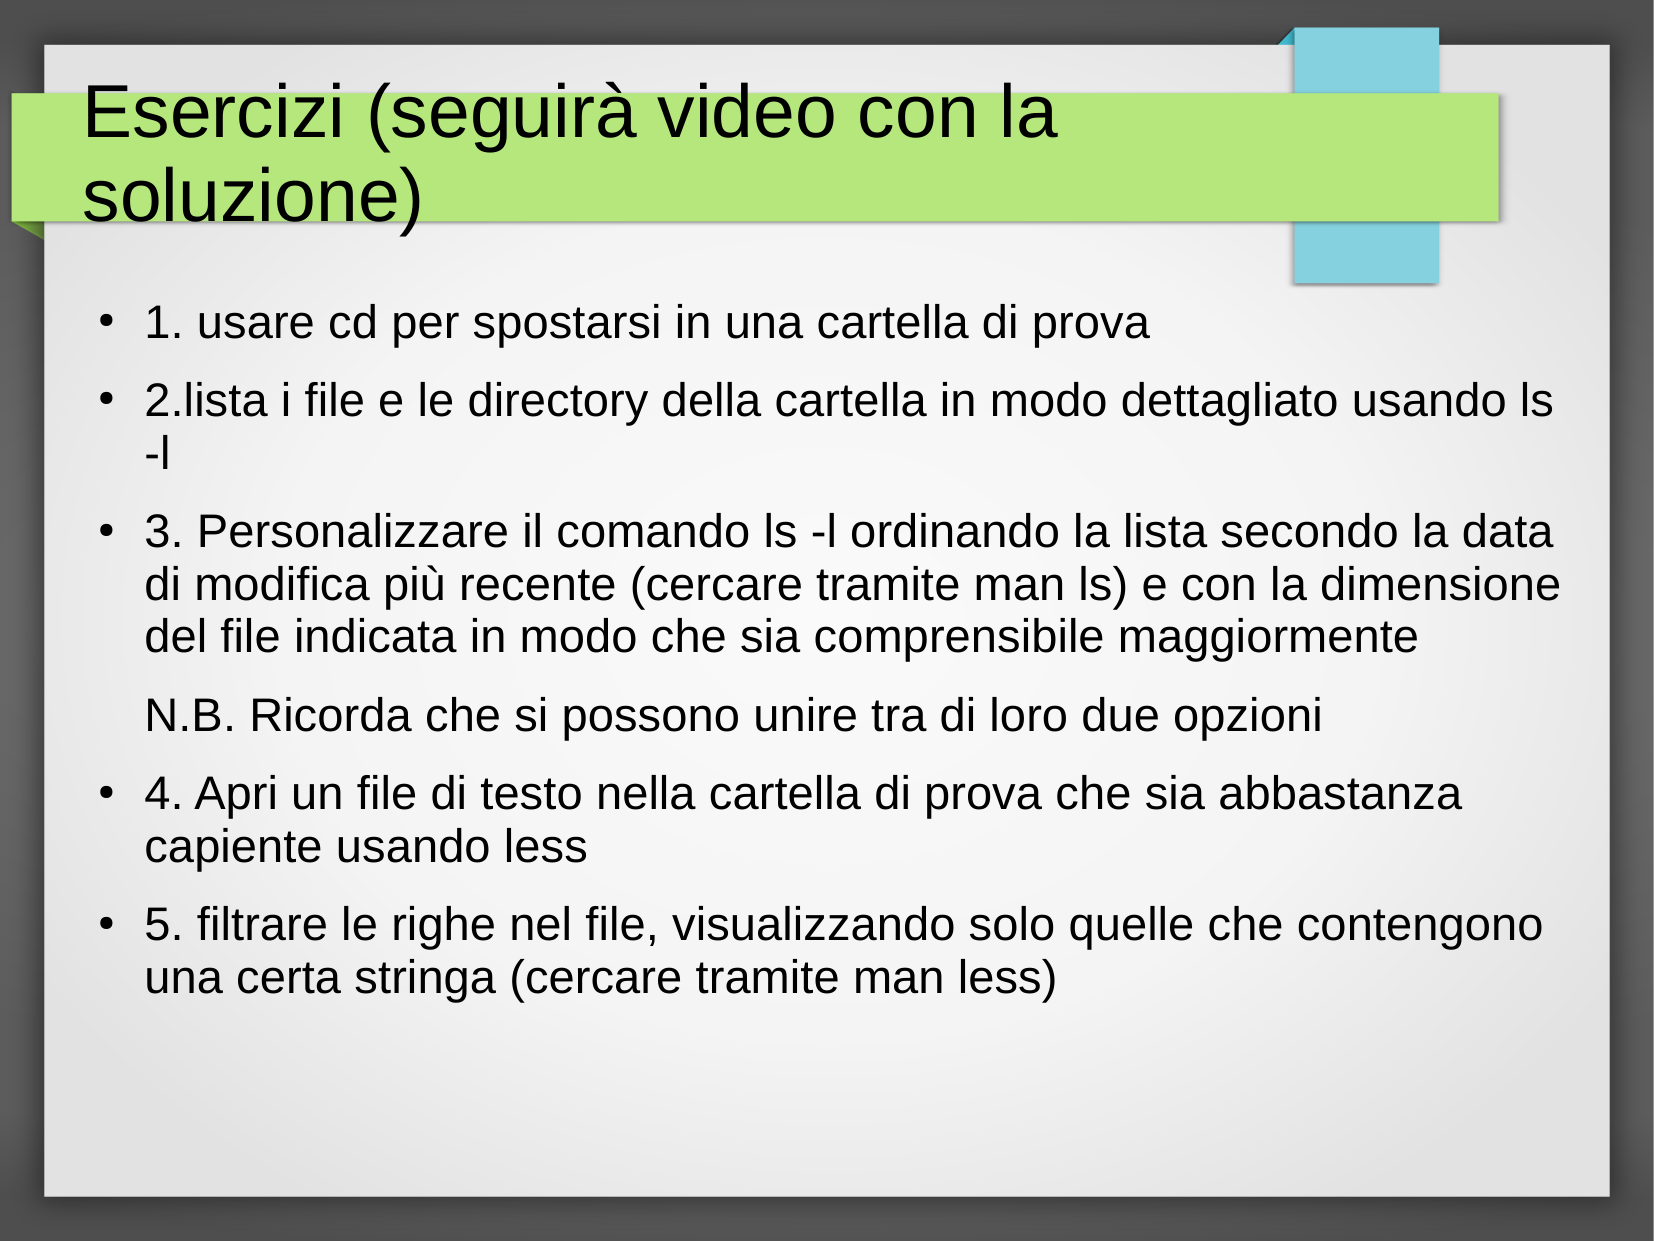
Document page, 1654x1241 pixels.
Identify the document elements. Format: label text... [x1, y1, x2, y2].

title Esercizi (seguirà video con la soluzione) [82, 69, 1264, 238]
list 1. usare cd per spostarsi in una cartella di prova 2.lista i file e le directory della cartella in modo dettagliato usando ls -l 3. Personalizzare il comando ls -l ordinando la lista secondo la data di modifica più recente (cercare tramite man ls) e con la dimensione del file indicata in modo che sia comprensibile maggiormente N.B. Ricorda che si possono unire tra di loro due opzioni 4. Apri un file di testo nella cartella di prova che sia abbastanza capiente usando less 5. filtrare le righe nel file, visualizzando solo quelle che contengono una certa stringa (cercare tramite man less) [82, 295, 1571, 1015]
picture [0, 0, 1654, 1241]
